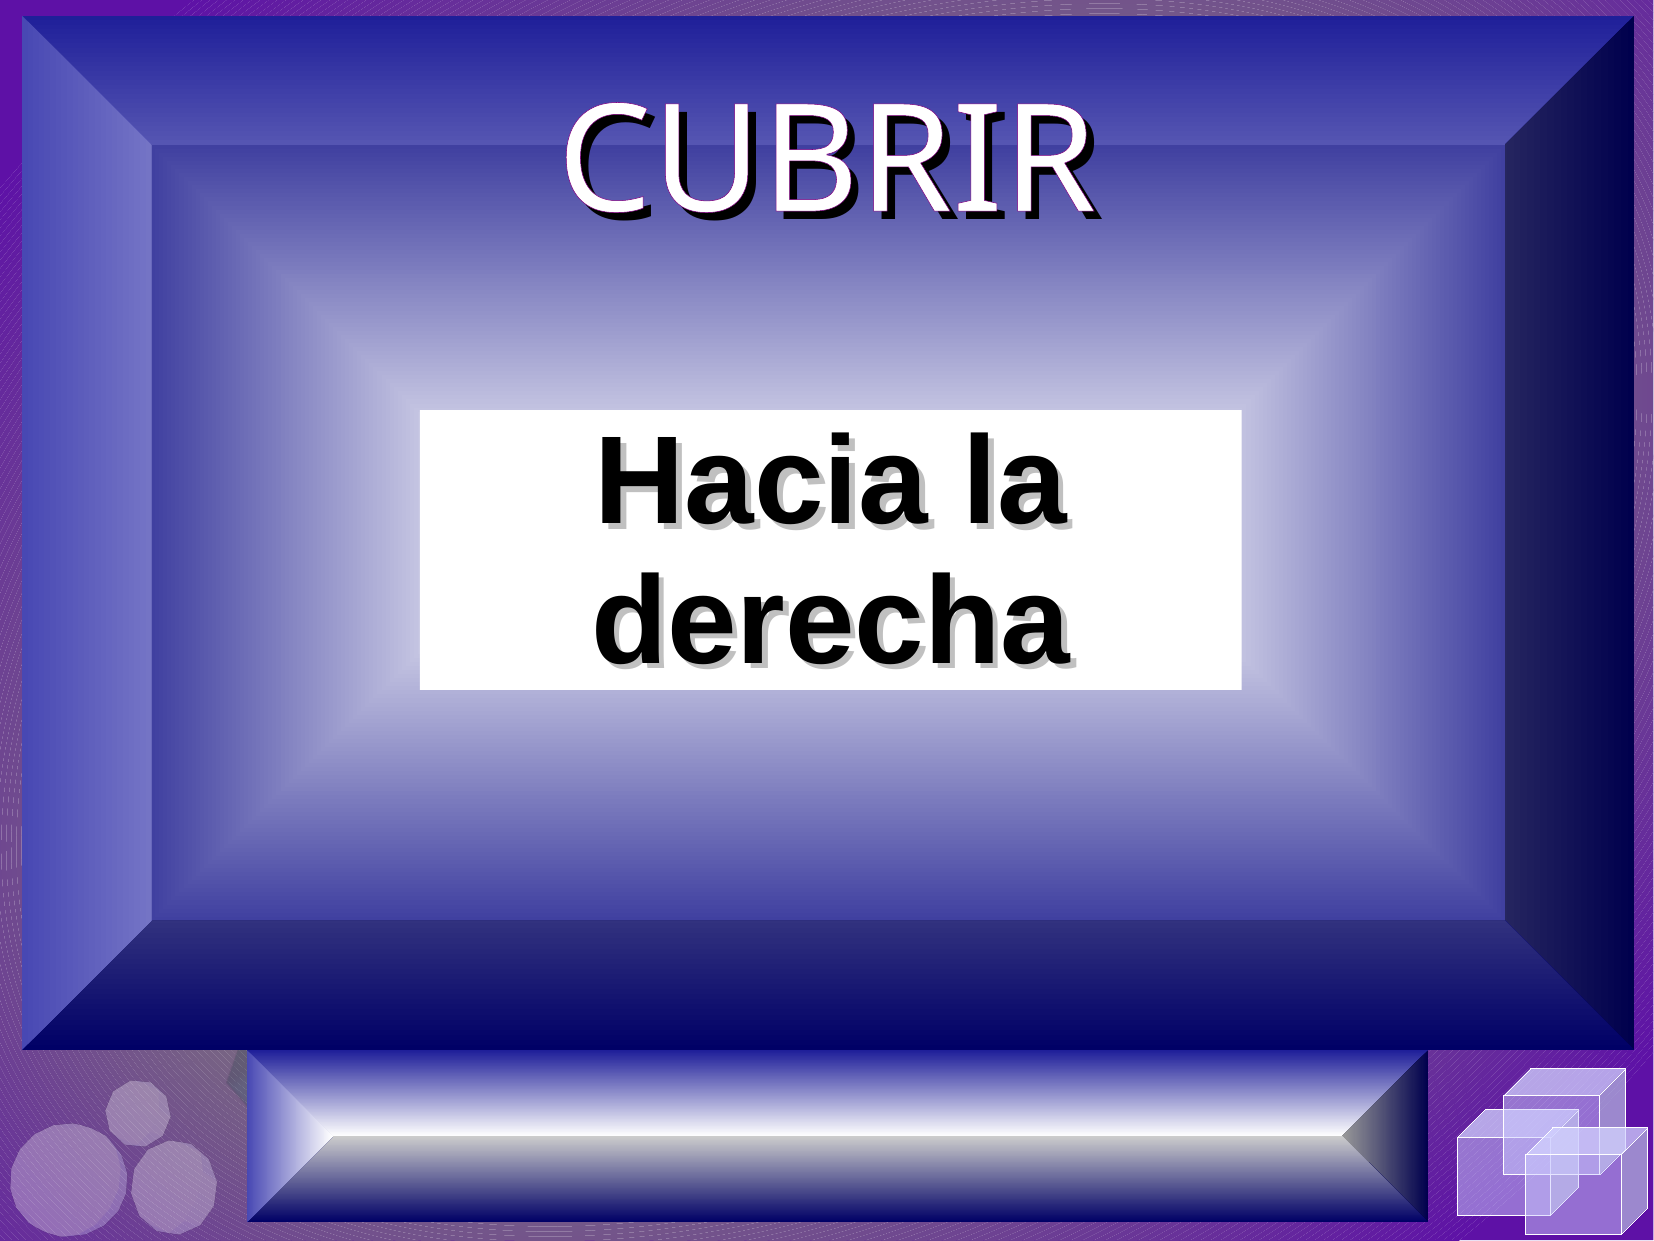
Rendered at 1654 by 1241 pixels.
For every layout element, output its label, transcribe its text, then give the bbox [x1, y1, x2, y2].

title CUBRIR [82, 47, 1571, 259]
title Hacia la derecha [419, 410, 1242, 690]
text_box [22, 15, 1635, 1223]
